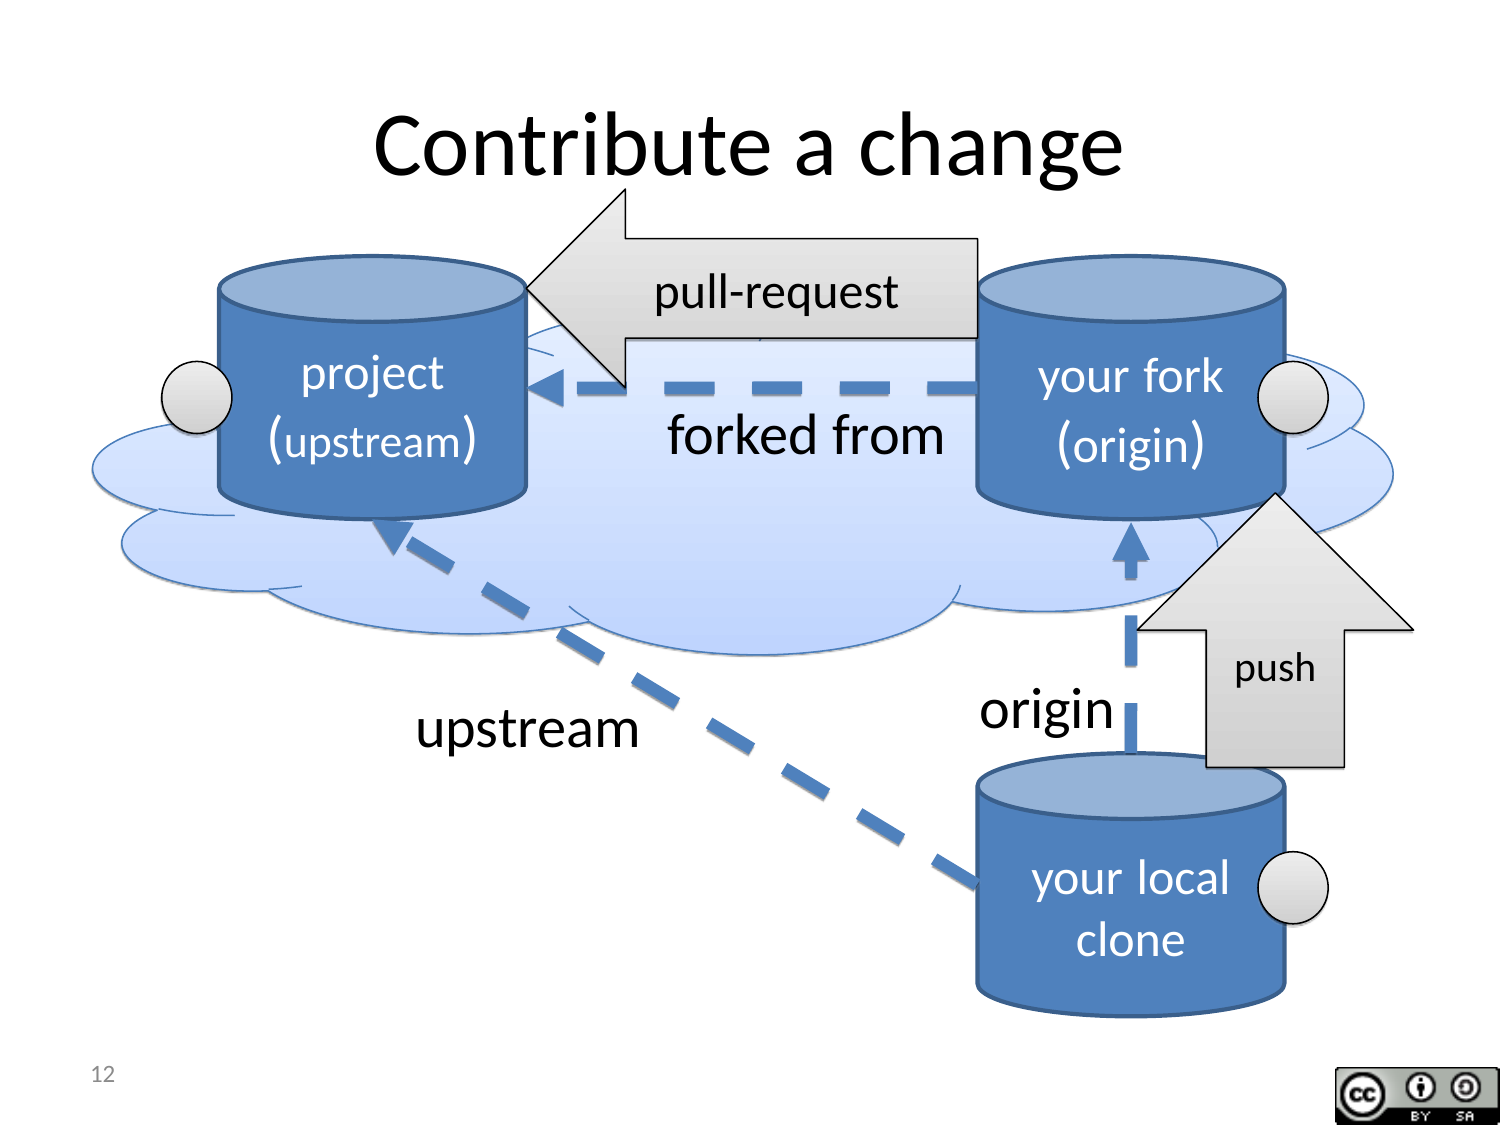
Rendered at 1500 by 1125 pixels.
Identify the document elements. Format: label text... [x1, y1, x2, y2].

text_box [92, 325, 1263, 655]
text_box pull-request [526, 189, 978, 388]
text_box your fork (origin) [977, 291, 1285, 520]
title Contribute a change [75, 45, 1425, 233]
picture [1335, 1067, 1500, 1125]
slide_number <number> [75, 1042, 425, 1103]
text_box push [1137, 492, 1414, 768]
text_box upstream [371, 681, 685, 767]
text_box forked from [604, 388, 1010, 474]
text_box [1257, 851, 1329, 924]
text_box project (upstream) [218, 290, 526, 520]
text_box origin [890, 663, 1204, 749]
text_box [1257, 354, 1394, 533]
text_box [626, 339, 977, 388]
text_box your local clone [977, 788, 1285, 1017]
